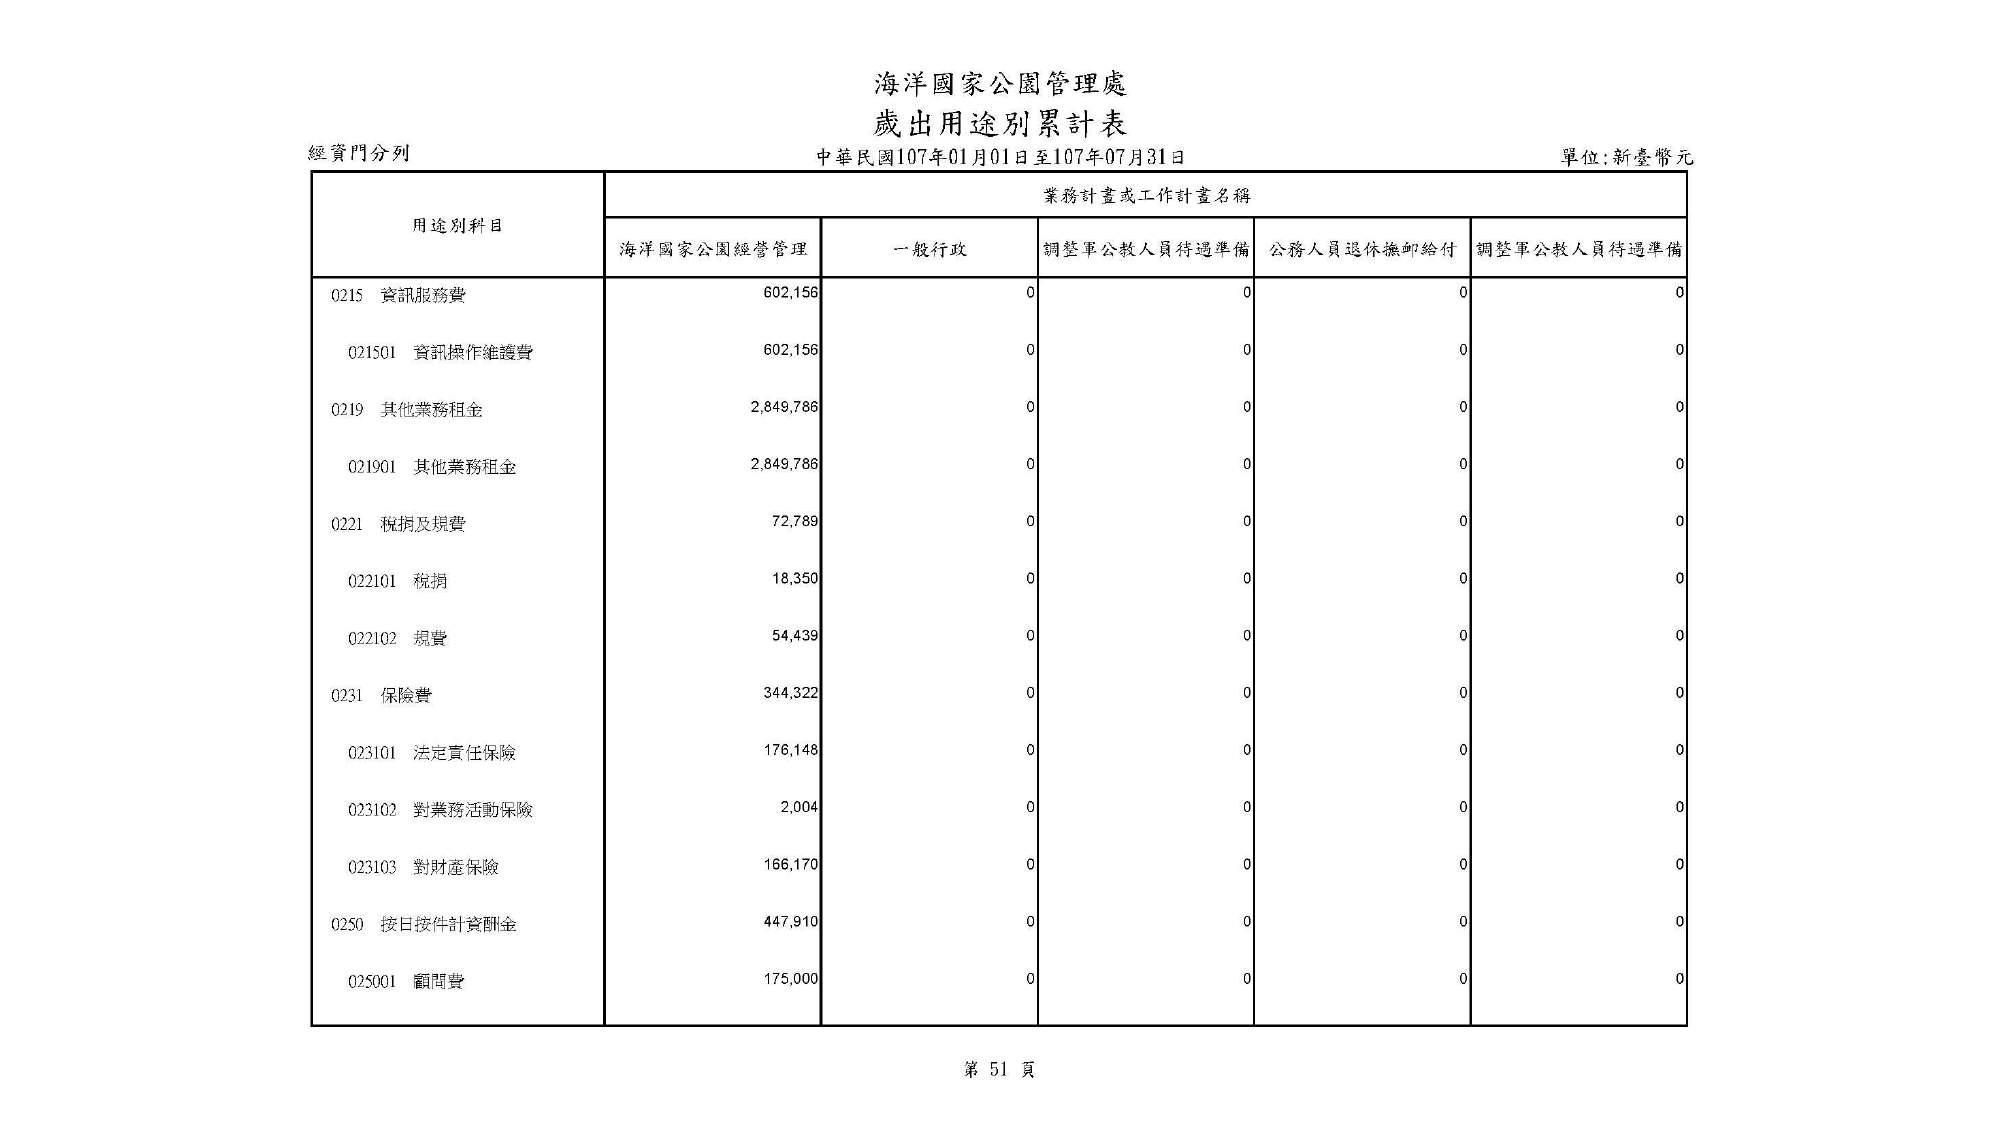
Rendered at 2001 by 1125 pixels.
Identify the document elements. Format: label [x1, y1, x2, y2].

picture [204, 0, 1796, 1125]
